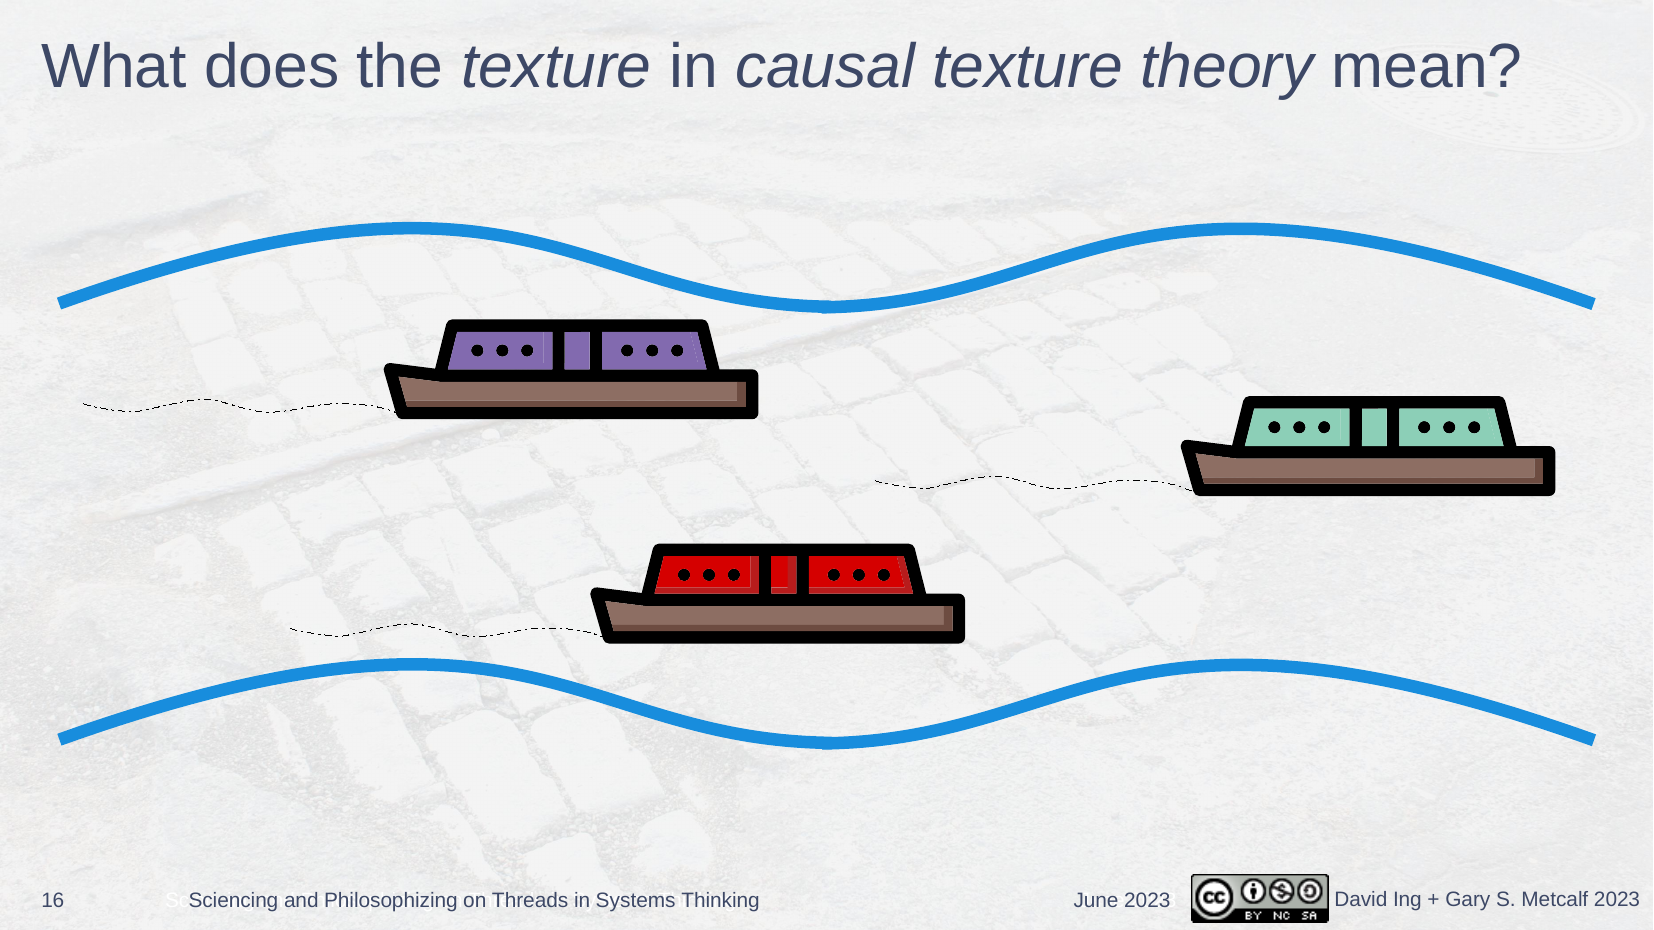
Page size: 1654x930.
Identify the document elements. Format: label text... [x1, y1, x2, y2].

picture [0, 0, 1653, 930]
text_box [590, 543, 966, 644]
text_box [383, 319, 759, 420]
text_box [1180, 396, 1556, 497]
title What does the texture in causal texture theory mean? [41, 30, 1612, 176]
